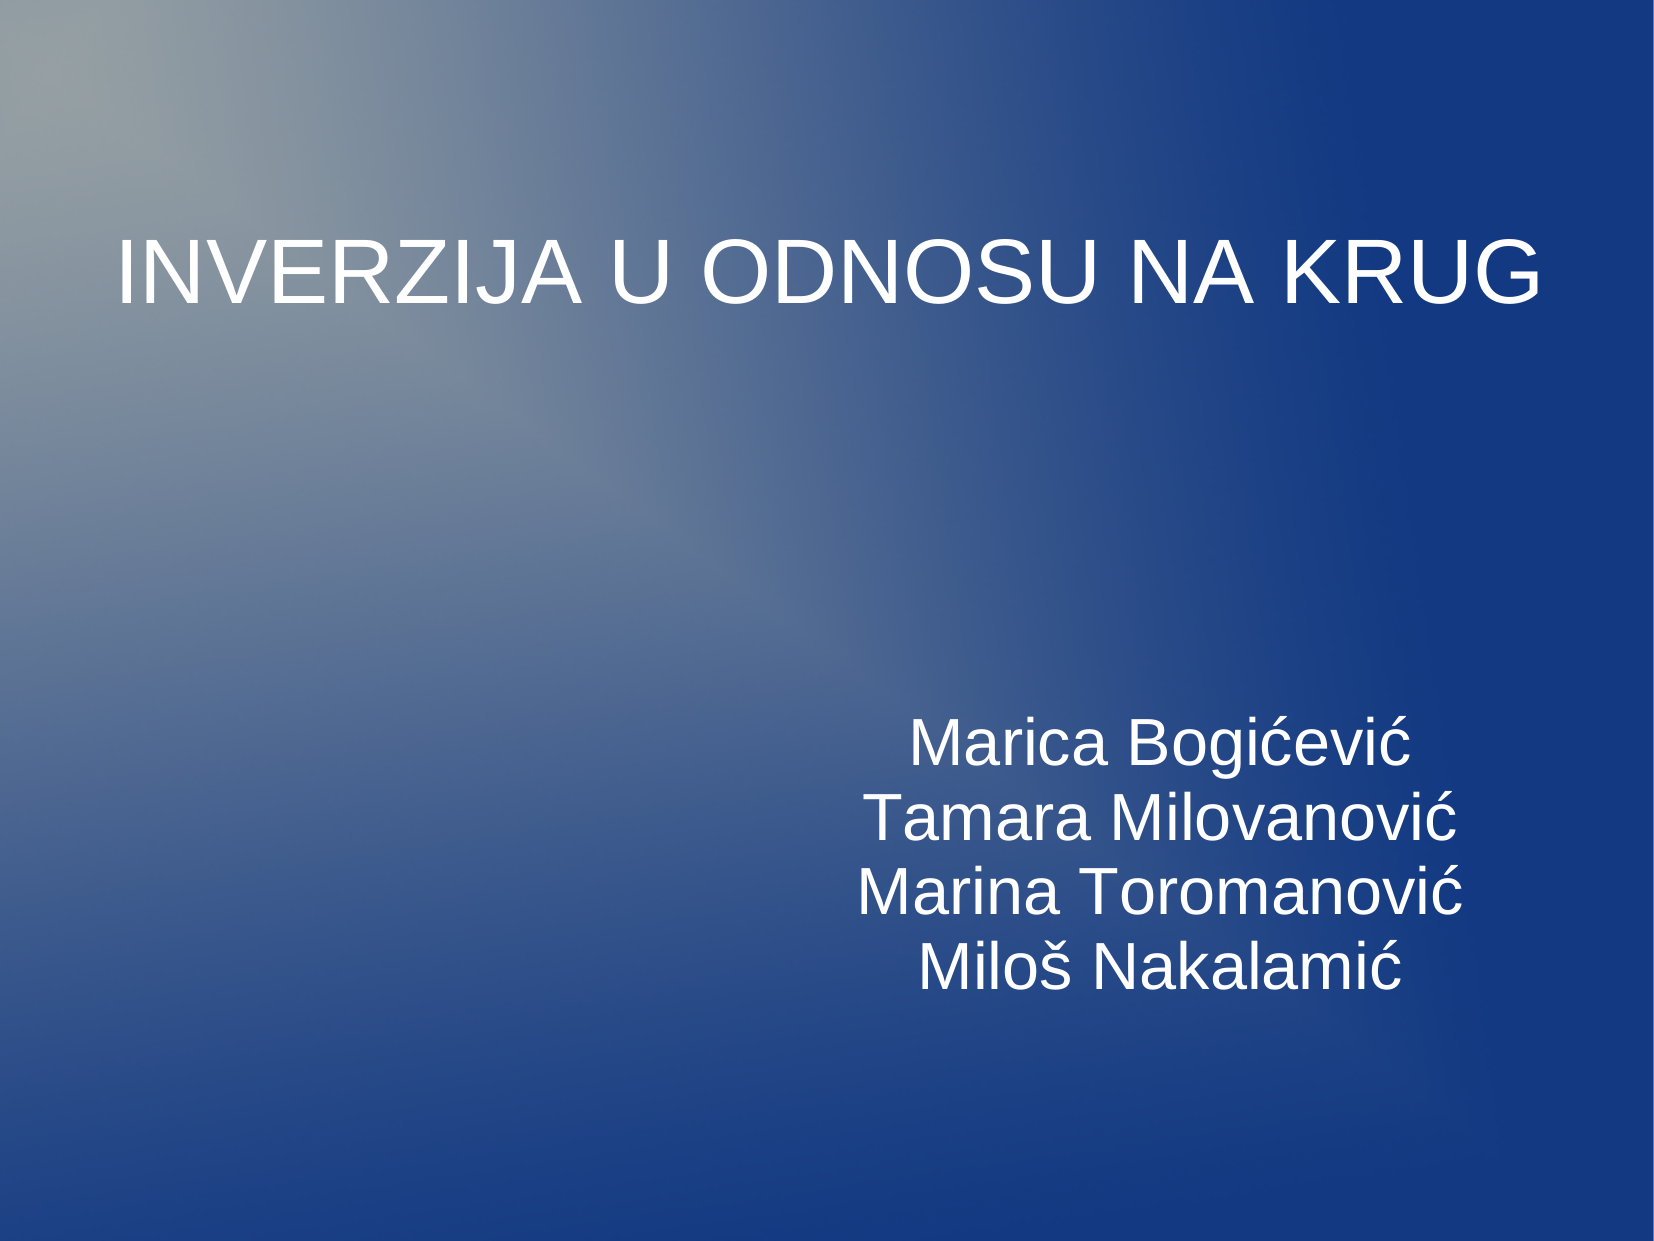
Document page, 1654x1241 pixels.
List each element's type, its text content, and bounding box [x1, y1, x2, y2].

title INVERZIJA U ODNOSU NA KRUG [86, 167, 1576, 376]
picture [0, 0, 1654, 1241]
subtitle Marica Bogićević Tamara Milovanović Marina Toromanović Miloš Nakalamić [750, 600, 1571, 1109]
